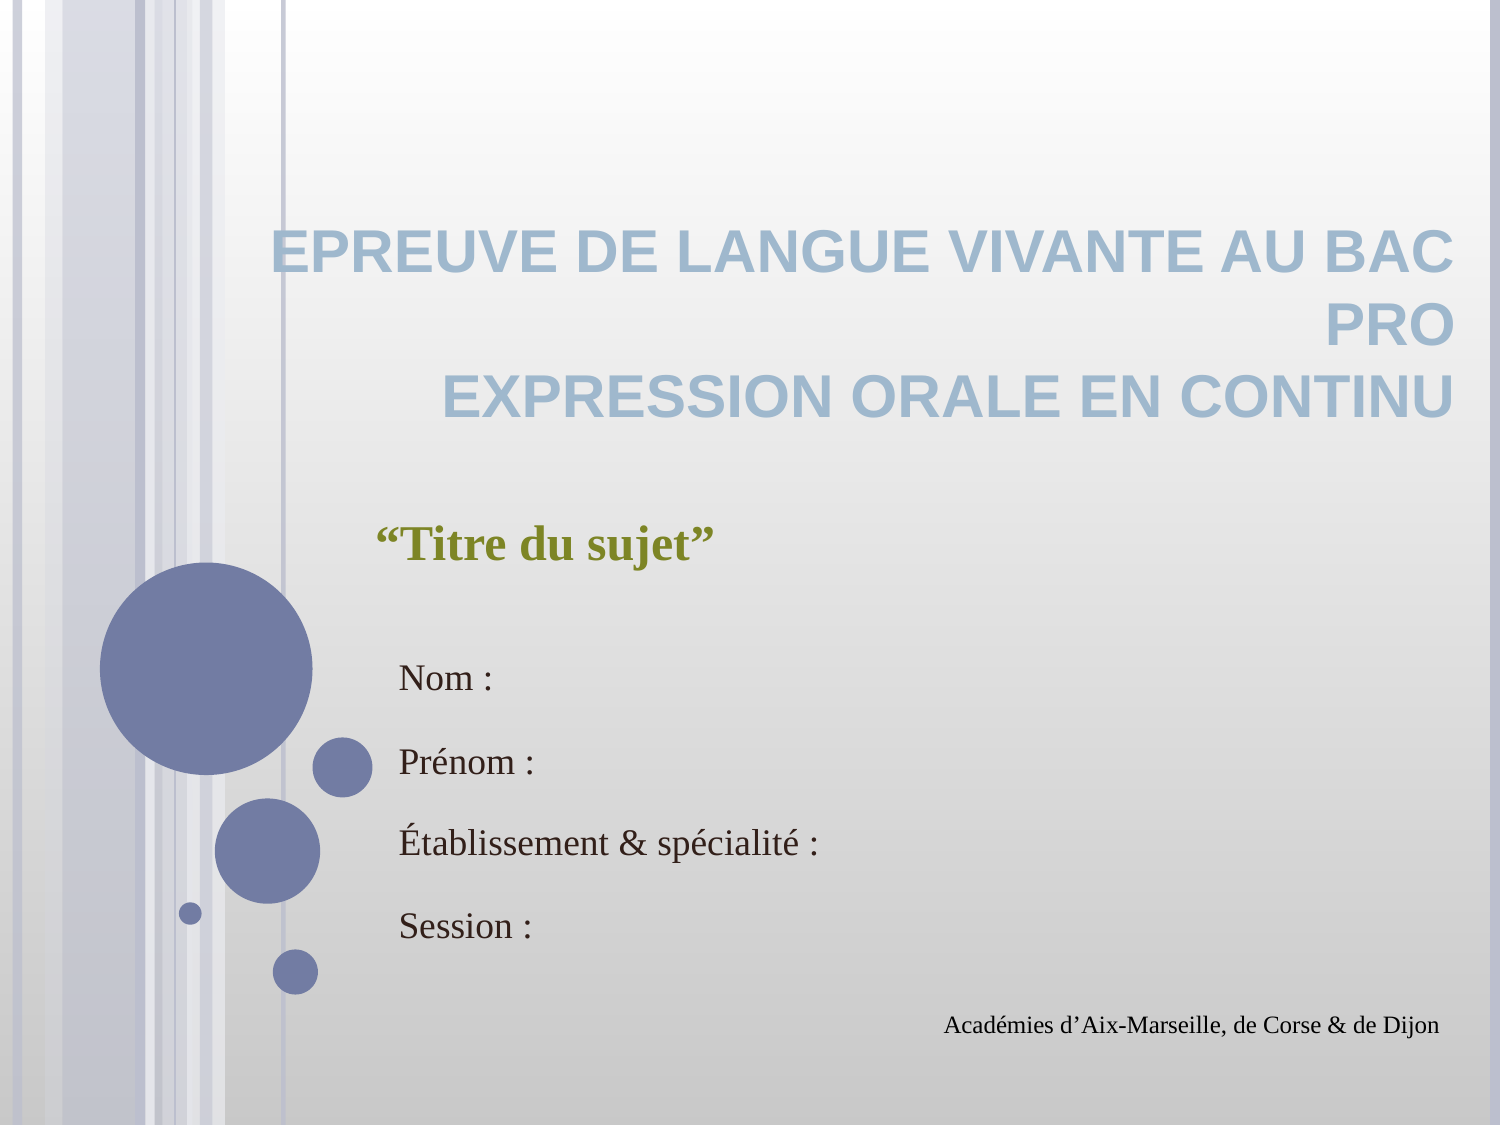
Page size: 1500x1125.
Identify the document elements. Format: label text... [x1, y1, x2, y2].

text_box Session : [383, 893, 1279, 1012]
text_box Académies d’Aix-Marseille, de Corse & de Dijon [560, 1000, 1456, 1071]
text_box Établissement & spécialité : [383, 810, 1279, 893]
title EPREUVE DE LANGUE VIVANTE AU BAC PRO EXPRESSION ORALE EN CONTINU [242, 262, 1471, 438]
text_box Prénom : [383, 729, 1279, 799]
text_box Nom : [383, 645, 1279, 715]
subtitle “Titre du sujet” [360, 503, 1373, 691]
